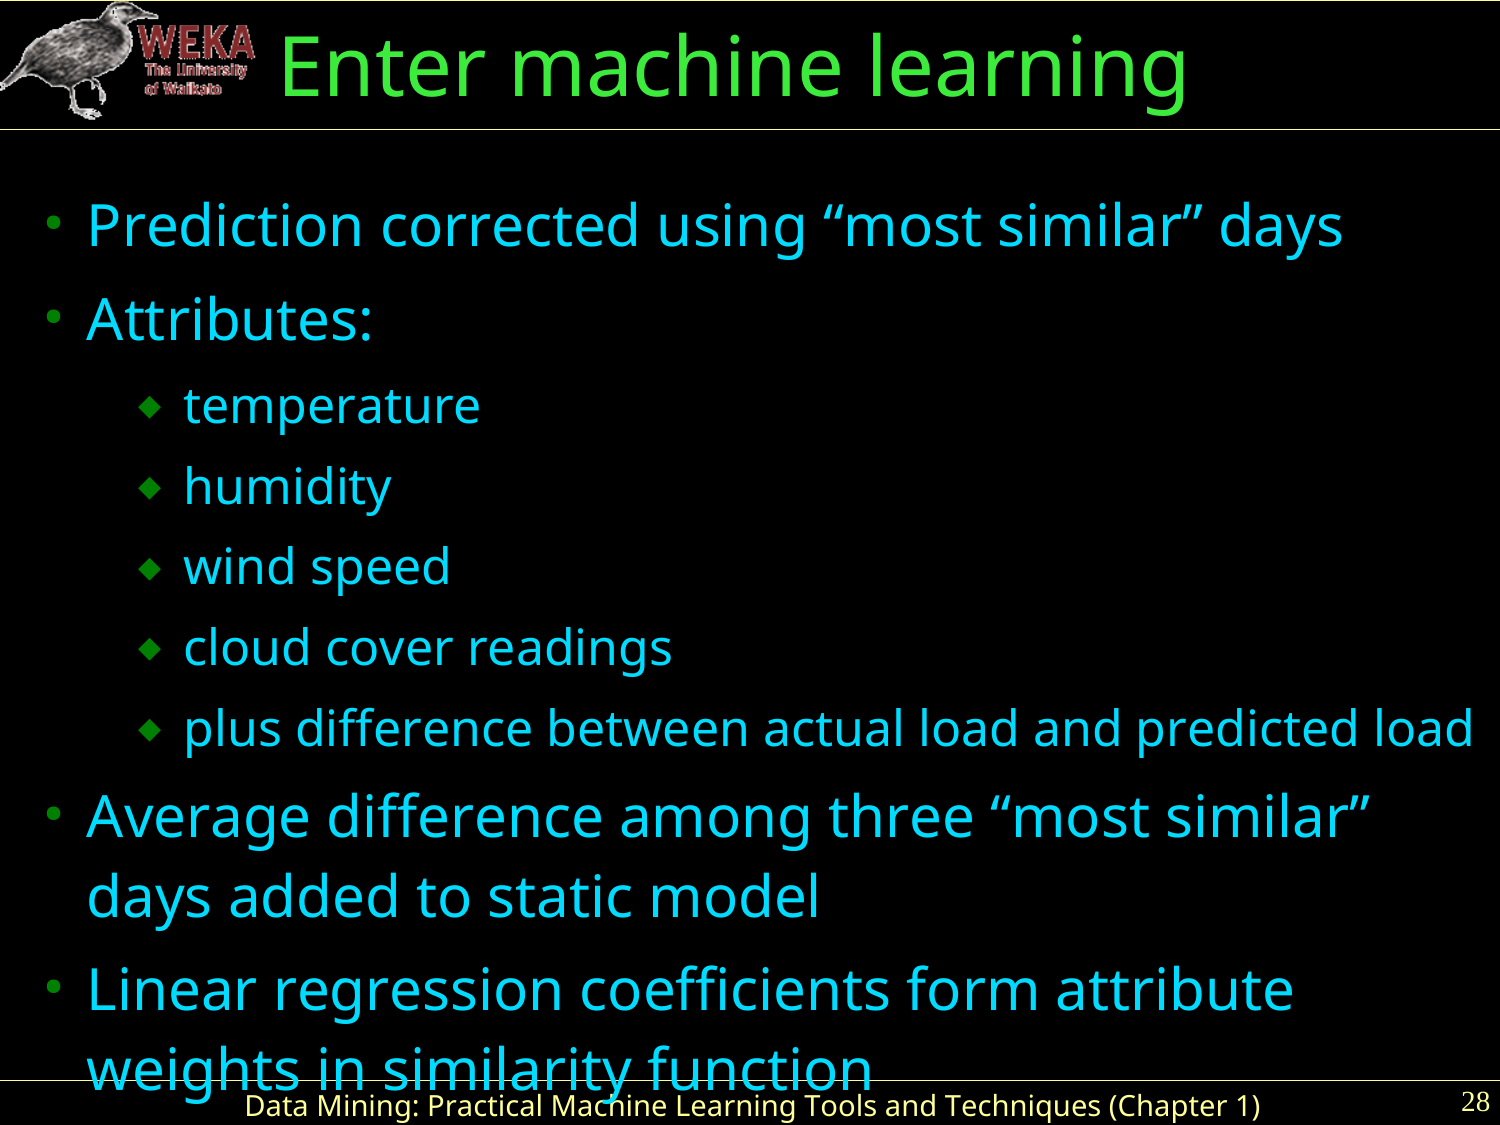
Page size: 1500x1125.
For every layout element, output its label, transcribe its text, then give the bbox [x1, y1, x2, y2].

list Prediction corrected using “most similar” days Attributes: temperature humidity wind speed cloud cover readings plus difference between actual load and predicted load Average difference among three “most similar” days added to static model Linear regression coefficients form attribute weights in similarity function [29, 177, 1500, 1108]
title Enter machine learning [263, 0, 1500, 159]
picture [0, 1, 263, 129]
